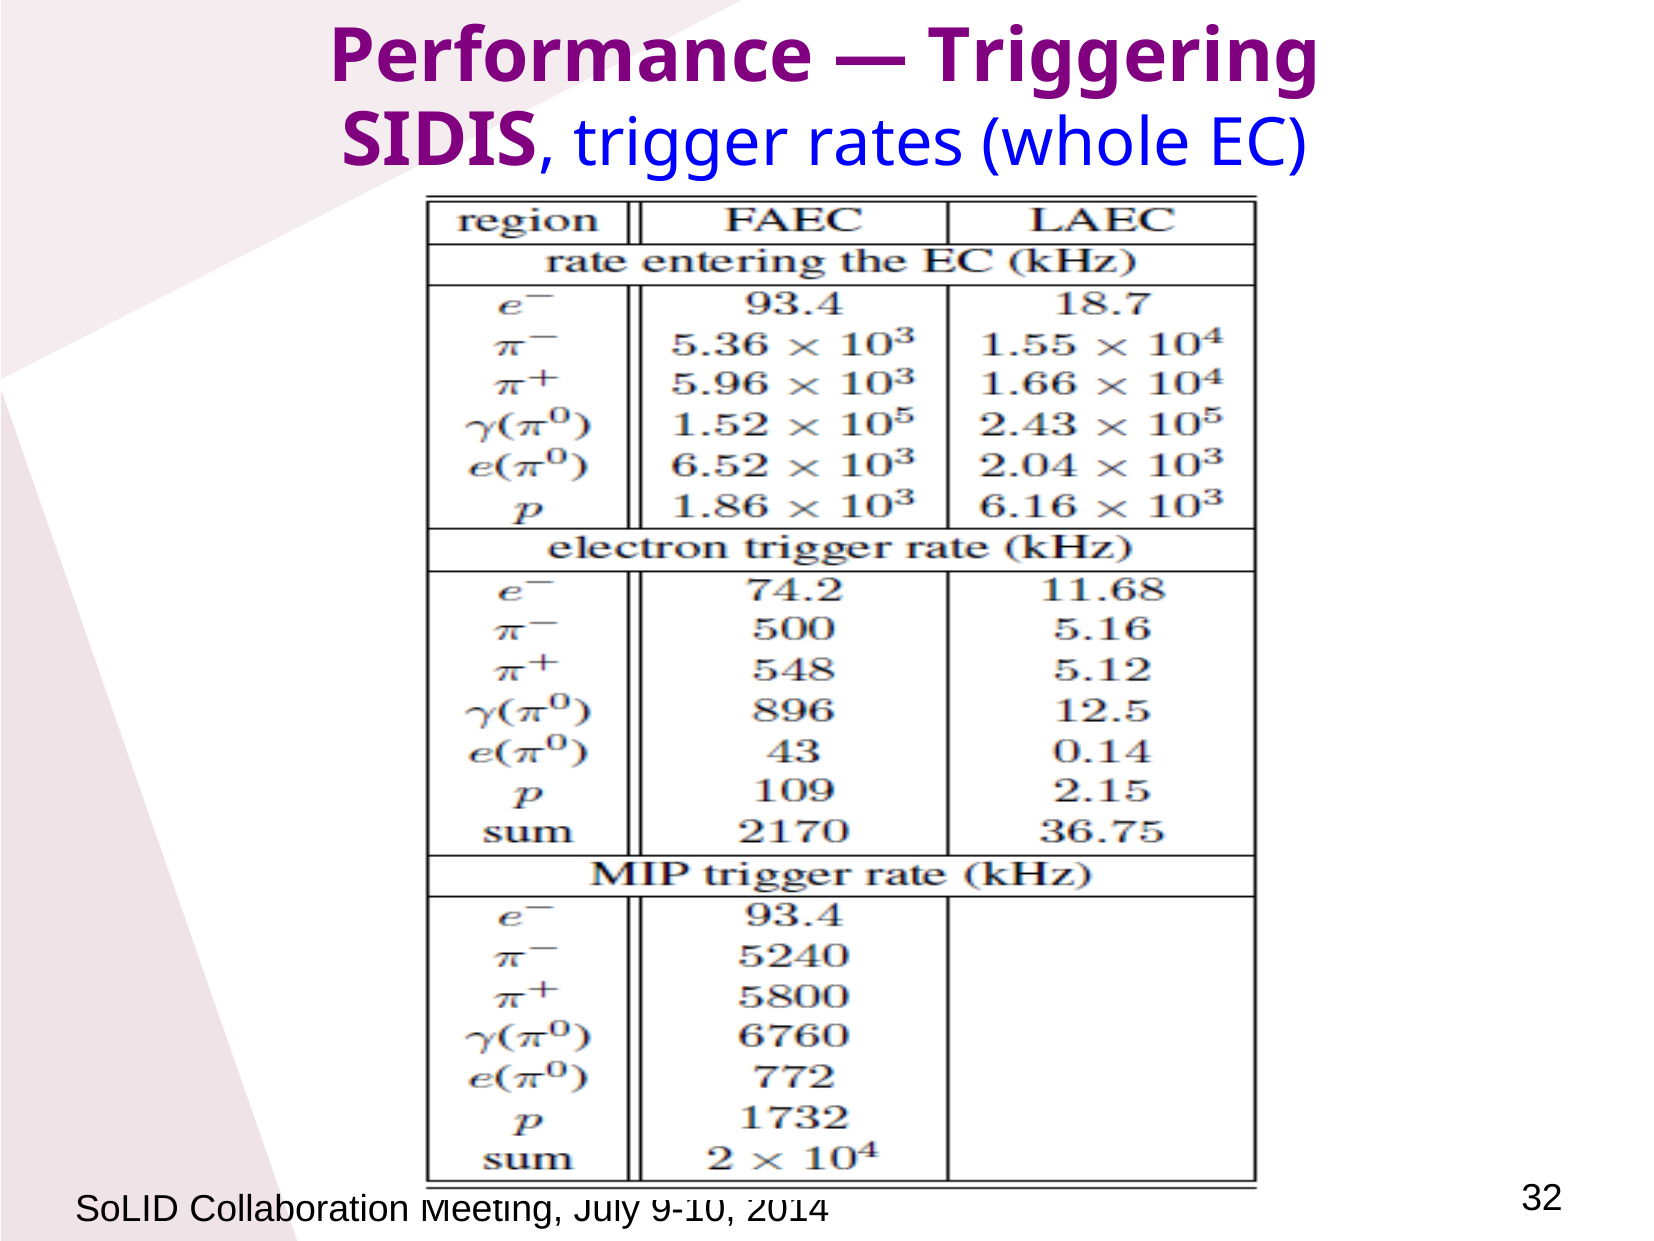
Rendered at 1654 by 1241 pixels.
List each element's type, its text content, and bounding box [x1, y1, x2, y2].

picture [412, 187, 1276, 1201]
text_box Performance ― Triggering SIDIS, trigger rates (whole EC) [187, 15, 1463, 183]
